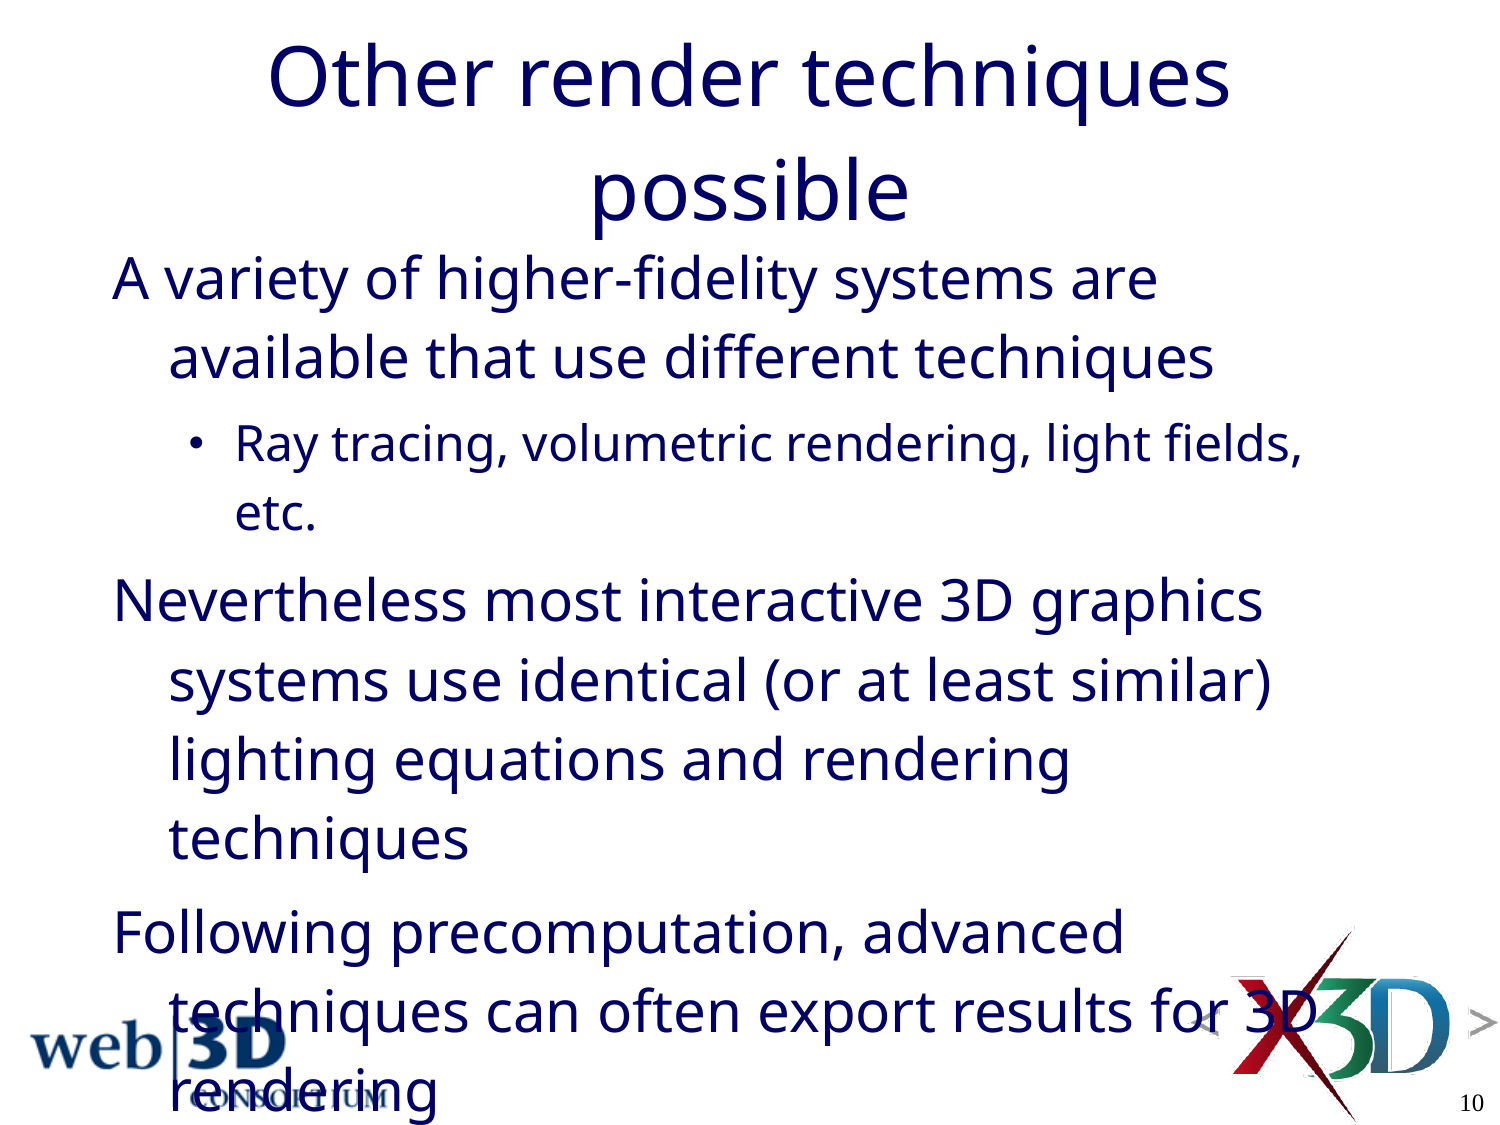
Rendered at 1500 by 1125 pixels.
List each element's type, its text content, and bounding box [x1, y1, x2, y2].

title Other render techniques possible [112, 44, 1388, 218]
list A variety of higher-fidelity systems are available that use different techniques Ray tracing, volumetric rendering, light fields, etc. Nevertheless most interactive 3D graphics systems use identical (or at least similar) lighting equations and rendering techniques Following precomputation, advanced techniques can often export results for 3D rendering Thus X3D is a good match for each approach when interactive export to Web is needed [112, 237, 1388, 987]
picture [1187, 1004, 1197, 1028]
picture [1187, 926, 1500, 1125]
picture [12, 998, 413, 1118]
